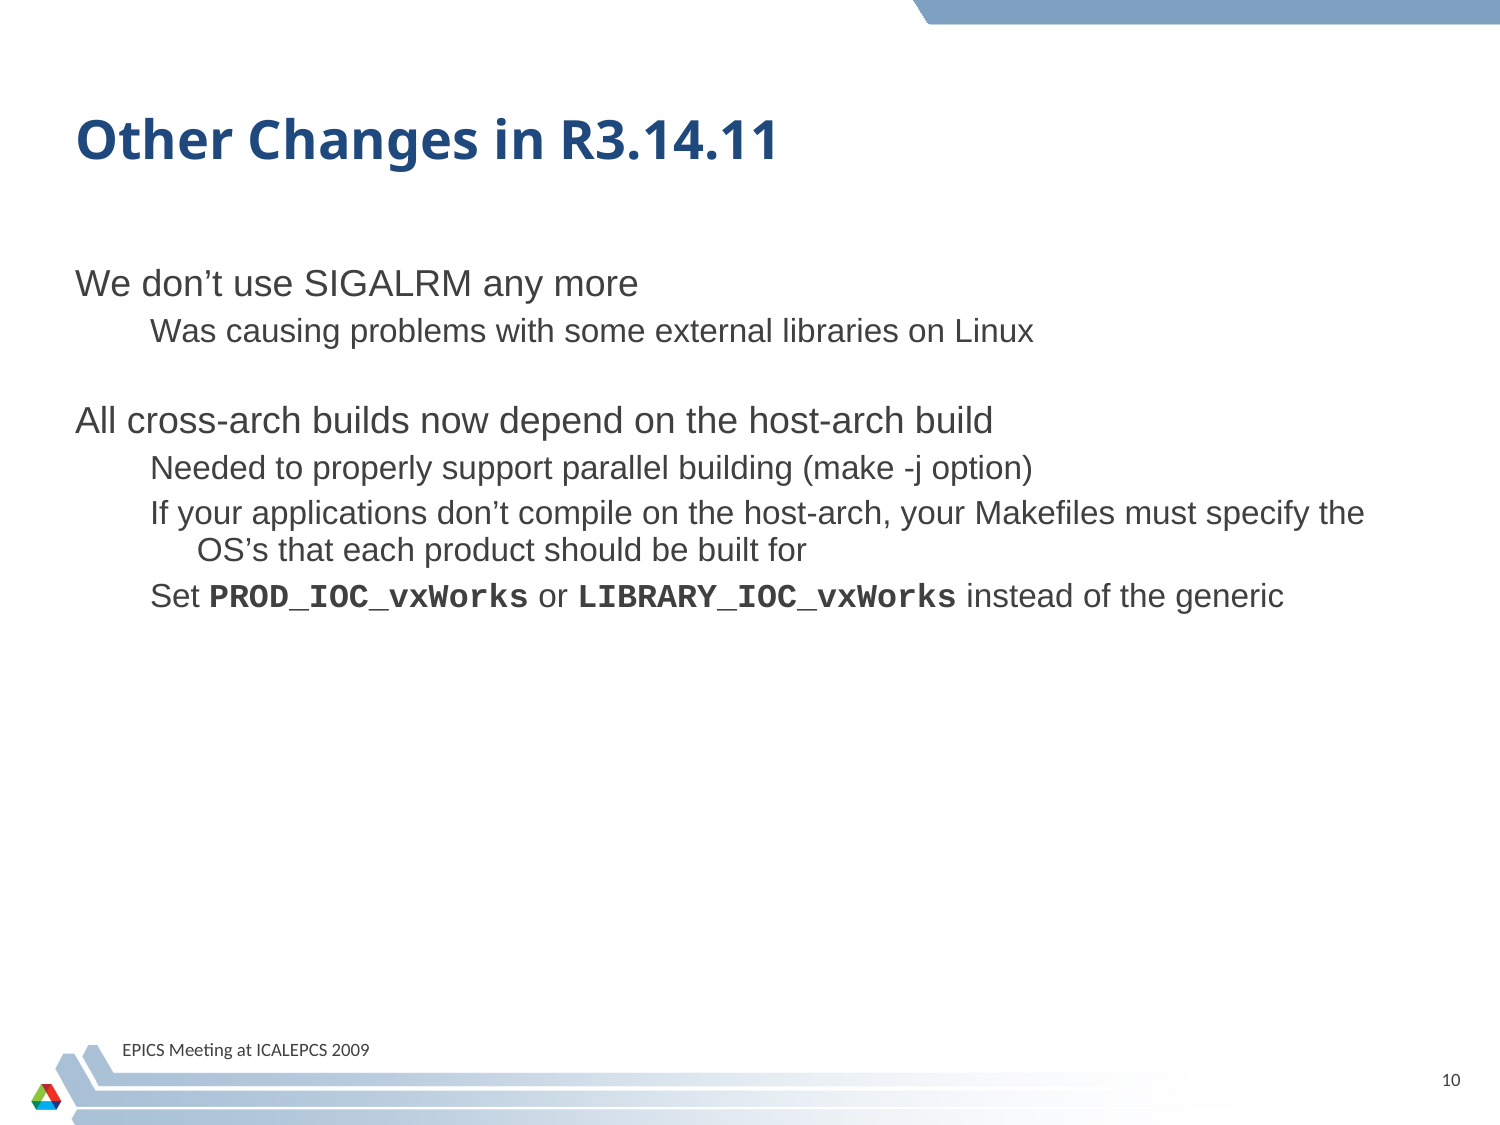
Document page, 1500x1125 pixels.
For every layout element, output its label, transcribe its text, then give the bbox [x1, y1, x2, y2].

list We don’t use SIGALRM any more Was causing problems with some external libraries on Linux All cross-arch builds now depend on the host-arch build Needed to properly support parallel building (make -j option) If your applications don’t compile on the host-arch, your Makefiles must specify the OS’s that each product should be built for Set PROD_IOC_vxWorks or LIBRARY_IOC_vxWorks instead of the generic [75, 262, 1426, 1006]
picture [0, 1037, 1500, 1125]
title Other Changes in R3.14.11 [75, 45, 1426, 233]
picture [0, 0, 1500, 26]
